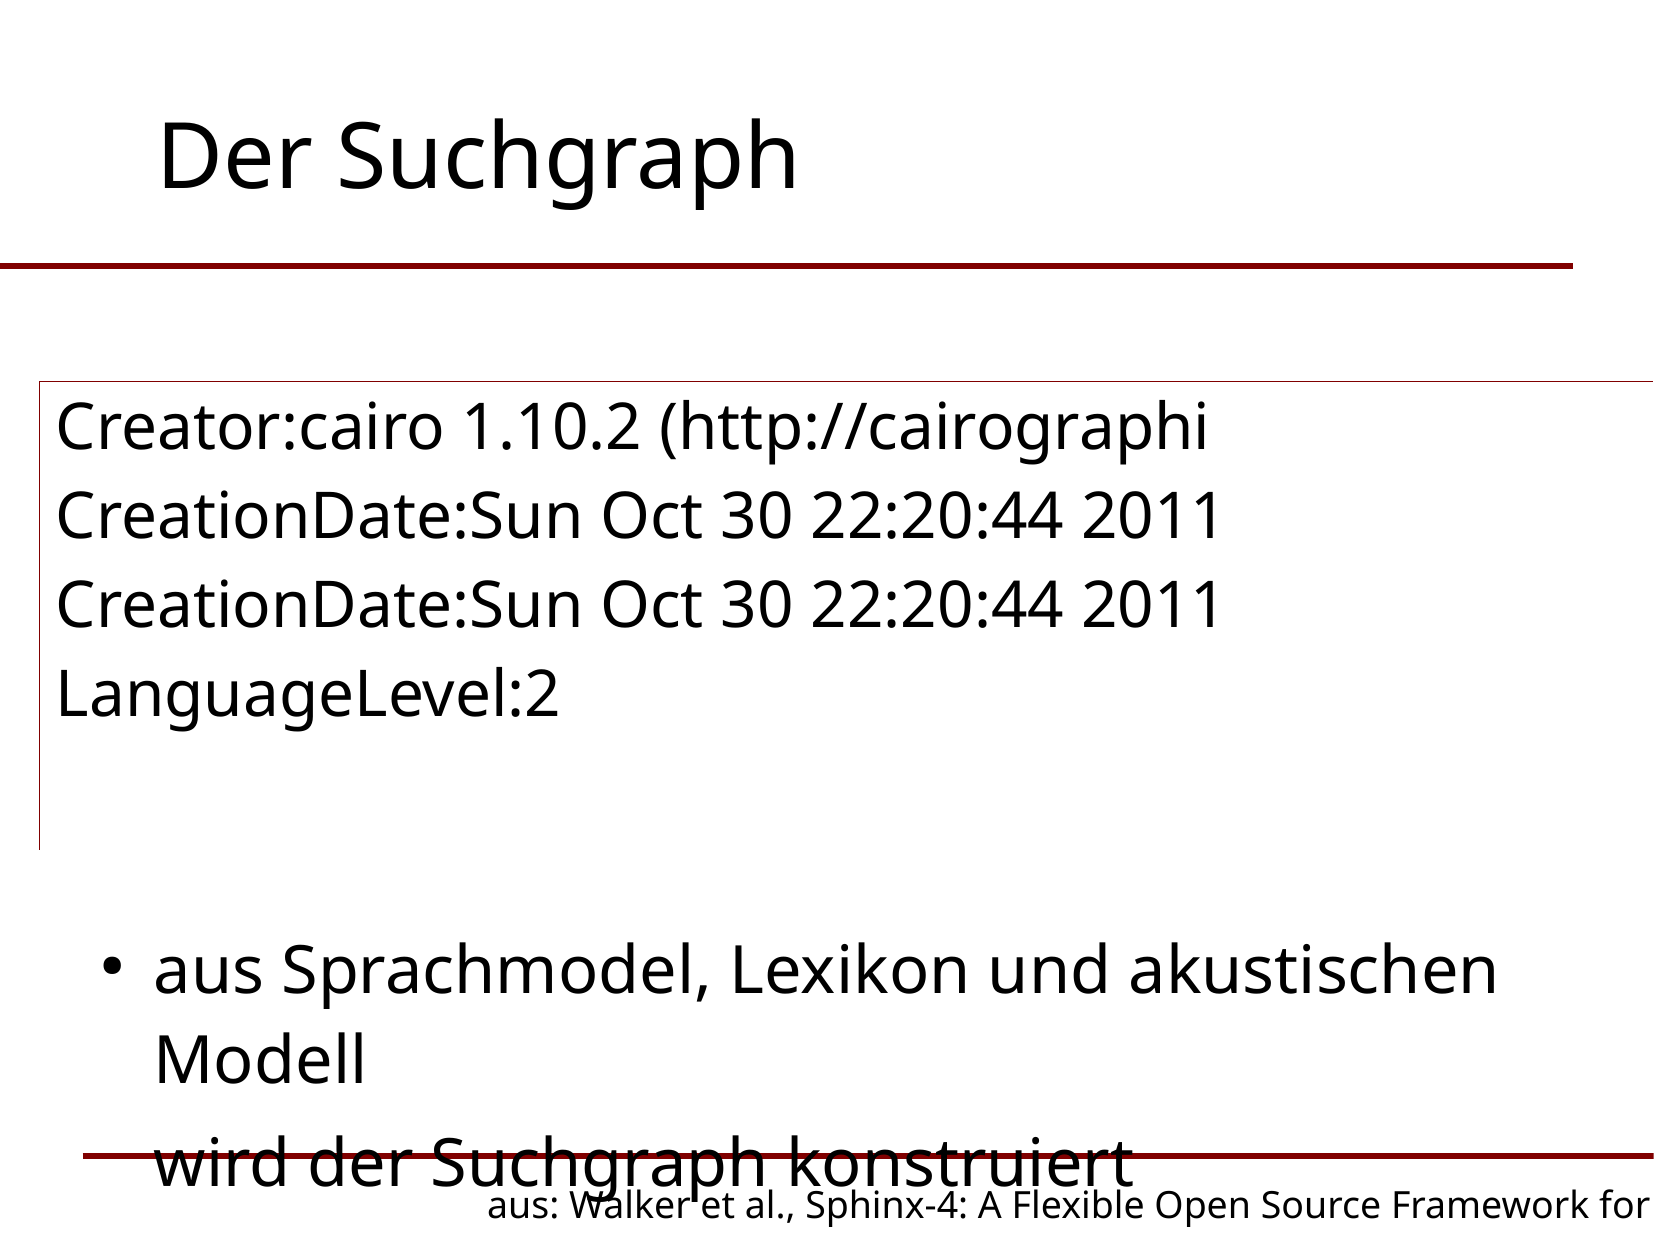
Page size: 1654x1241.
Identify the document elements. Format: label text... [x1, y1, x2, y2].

title Der Suchgraph [82, 49, 1571, 257]
list aus Sprachmodel, Lexikon und akustischen Modell wird der Suchgraph konstruiert [82, 921, 1571, 1114]
picture [35, 377, 1653, 850]
text_box aus: Walker et al., Sphinx-4: A Flexible Open Source Framework for SR, 2004. [472, 1171, 1654, 1237]
